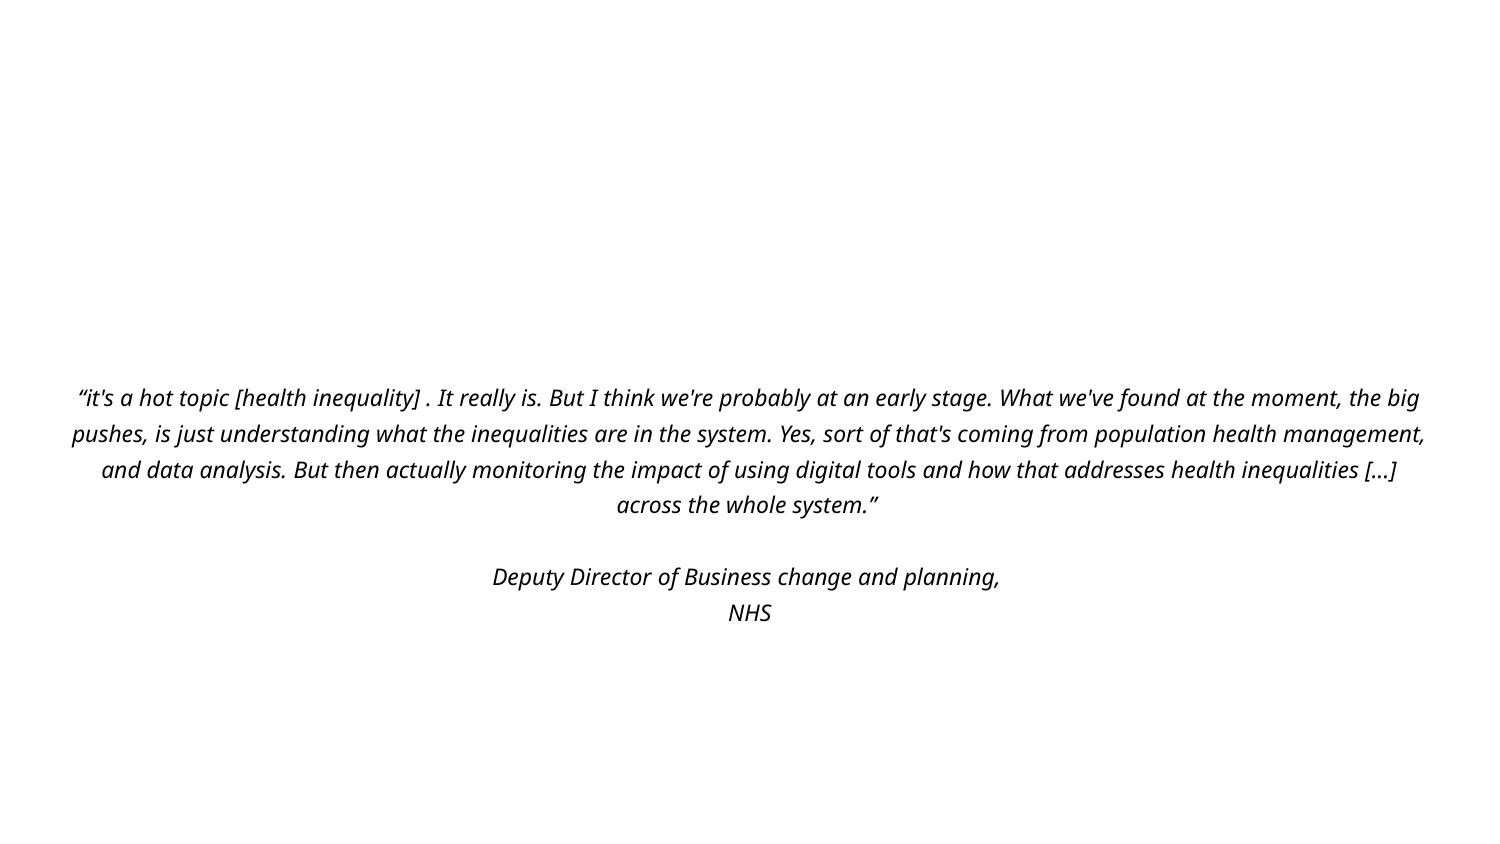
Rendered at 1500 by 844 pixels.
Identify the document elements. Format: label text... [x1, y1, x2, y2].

list “it's a hot topic [health inequality] . It really is. But I think we're probably at an early stage. What we've found at the moment, the big pushes, is just understanding what the inequalities are in the system. Yes, sort of that's coming from population health management, and data analysis. But then actually monitoring the impact of using digital tools and how that addresses health inequalities [...] across the whole system.” Deputy Director of Business change and planning, NHS [51, 189, 1449, 750]
